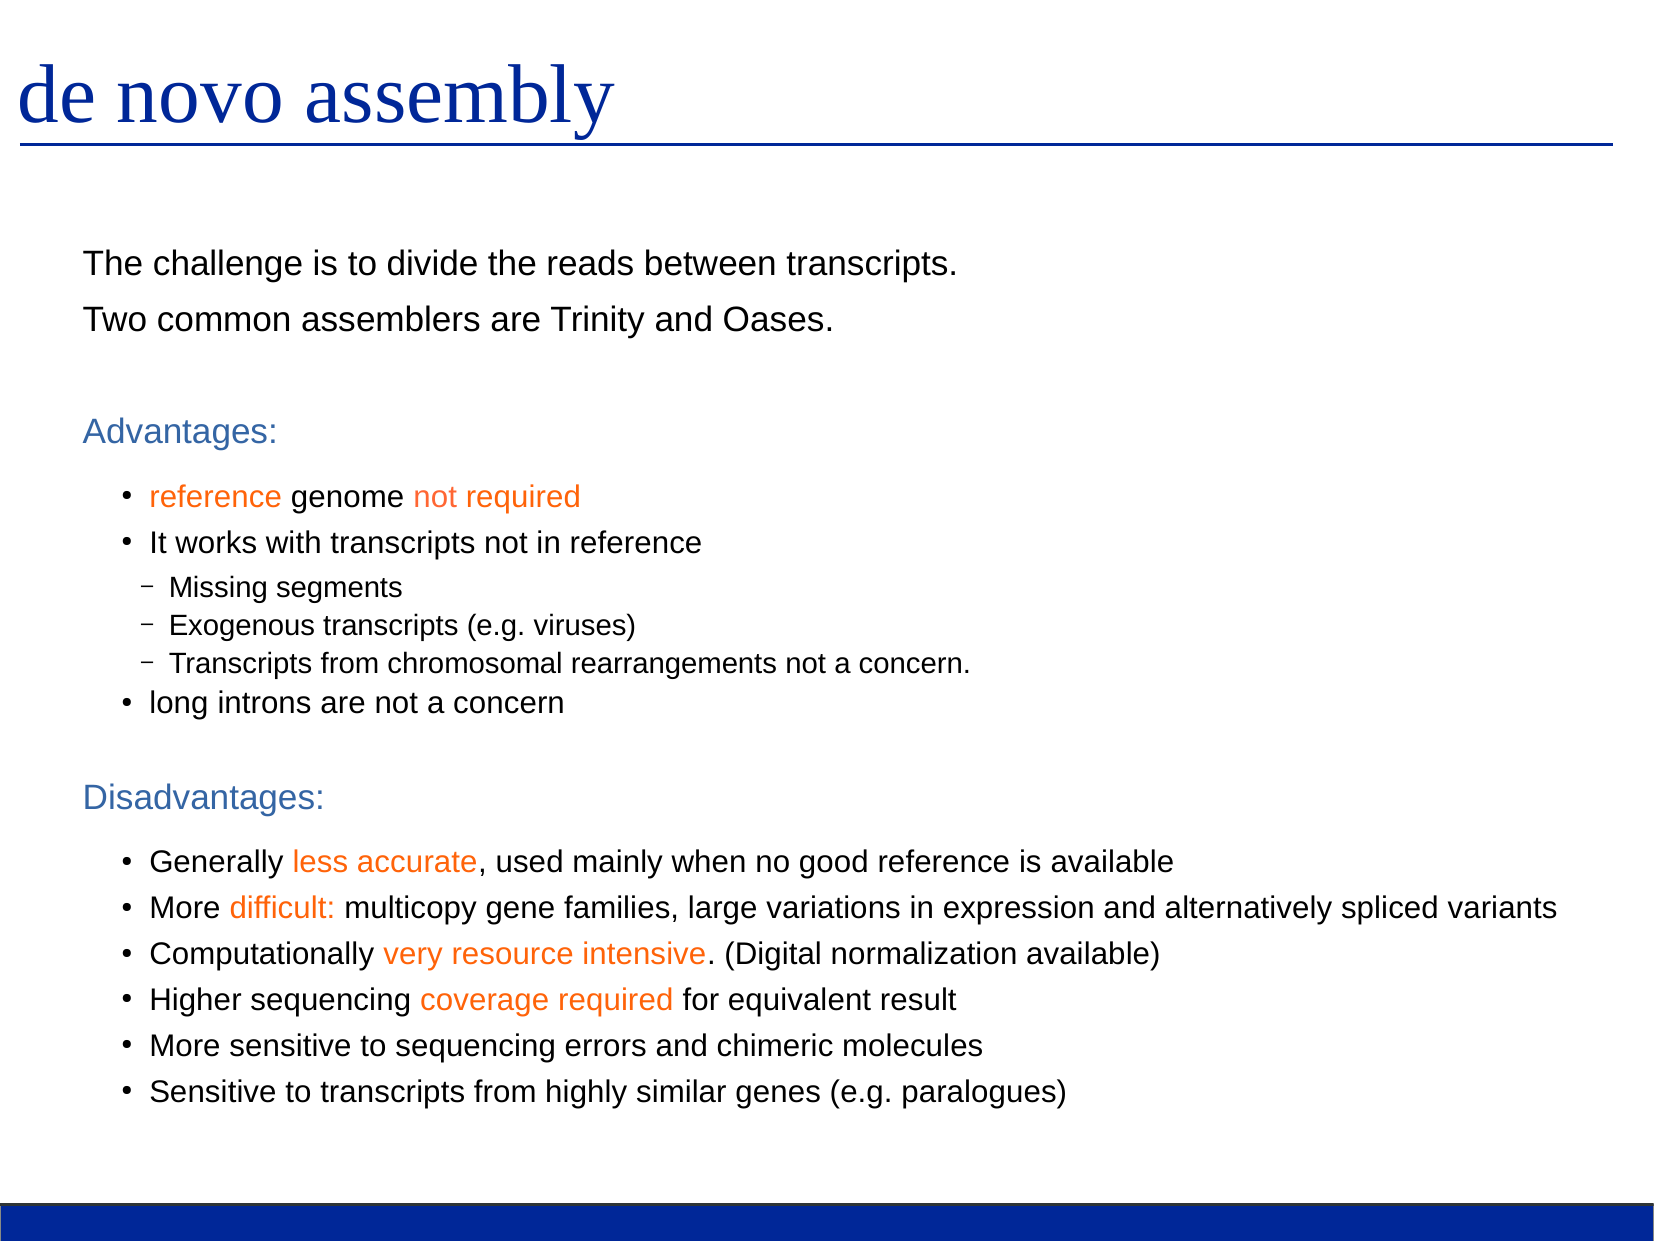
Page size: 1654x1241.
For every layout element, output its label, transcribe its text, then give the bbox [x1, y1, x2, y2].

title de novo assembly [17, 0, 1589, 198]
list The challenge is to divide the reads between transcripts. Two common assemblers are Trinity and Oases. Advantages: reference genome not required It works with transcripts not in reference Missing segments Exogenous transcripts (e.g. viruses) Transcripts from chromosomal rearrangements not a concern. long introns are not a concern Disadvantages: Generally less accurate, used mainly when no good reference is available More difficult: multicopy gene families, large variations in expression and alternatively spliced variants Computationally very resource intensive. (Digital normalization available) Higher sequencing coverage required for equivalent result More sensitive to sequencing errors and chimeric molecules Sensitive to transcripts from highly similar genes (e.g. paralogues) [82, 243, 1571, 1127]
